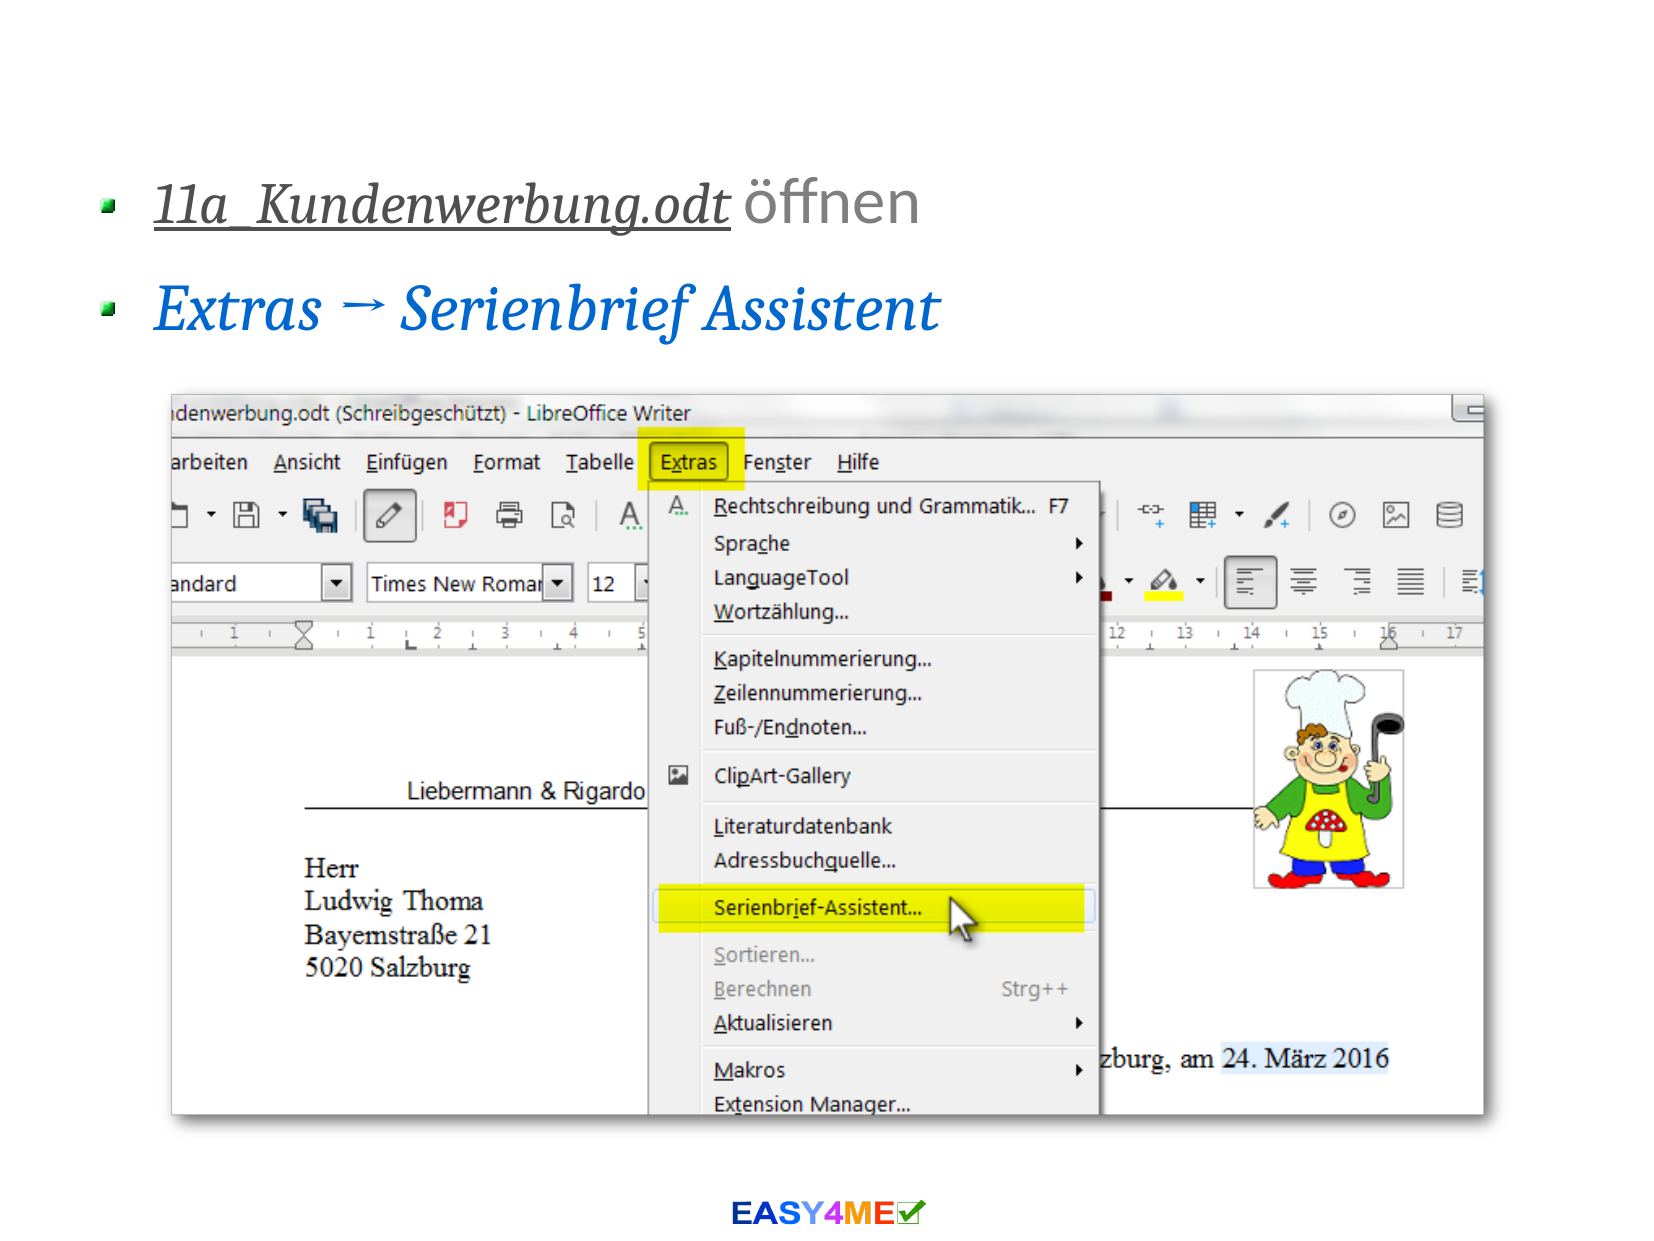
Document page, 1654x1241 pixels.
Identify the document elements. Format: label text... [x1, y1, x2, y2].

picture [726, 1195, 934, 1229]
picture [154, 377, 1515, 1146]
list 11a_Kundenwerbung.odt öffnen Extras → Serienbrief Assistent [82, 171, 1571, 1010]
